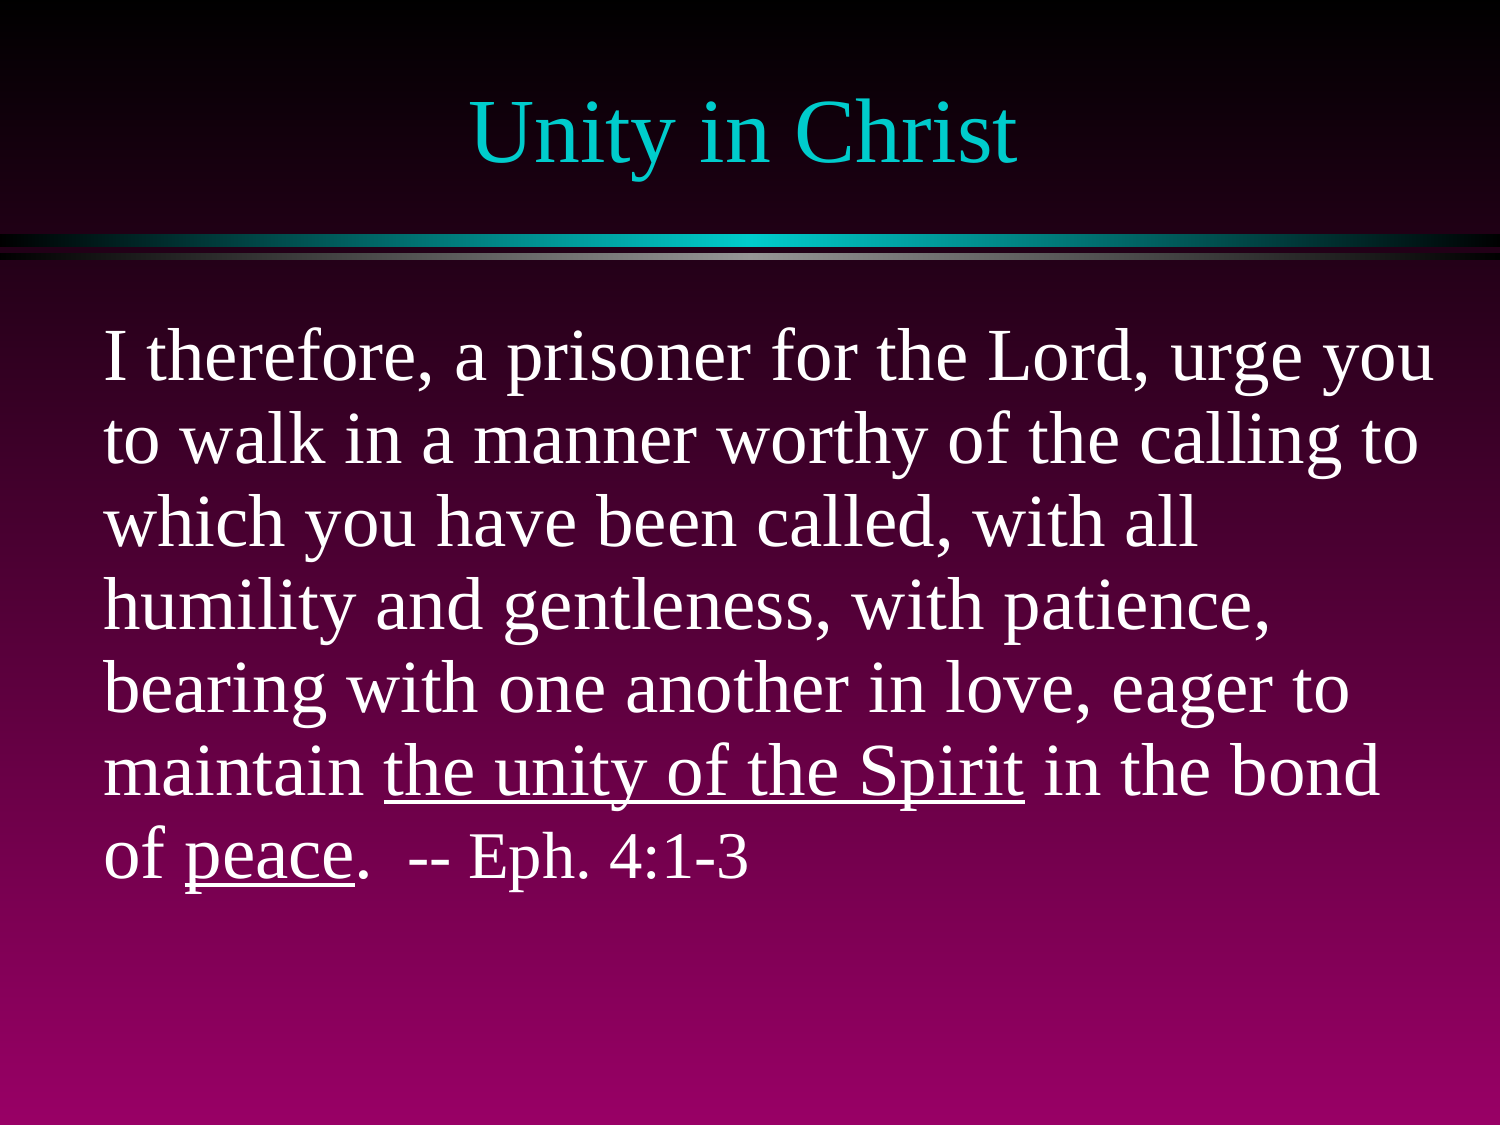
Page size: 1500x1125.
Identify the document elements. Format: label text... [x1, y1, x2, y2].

text_box I therefore, a prisoner for the Lord, urge you to walk in a manner worthy of the calling to which you have been called, with all humility and gentleness, with patience, bearing with one another in love, eager to maintain the unity of the Spirit in the bond of peace. -- Eph. 4:1-3 [88, 306, 1454, 903]
title Unity in Christ [99, 37, 1388, 225]
